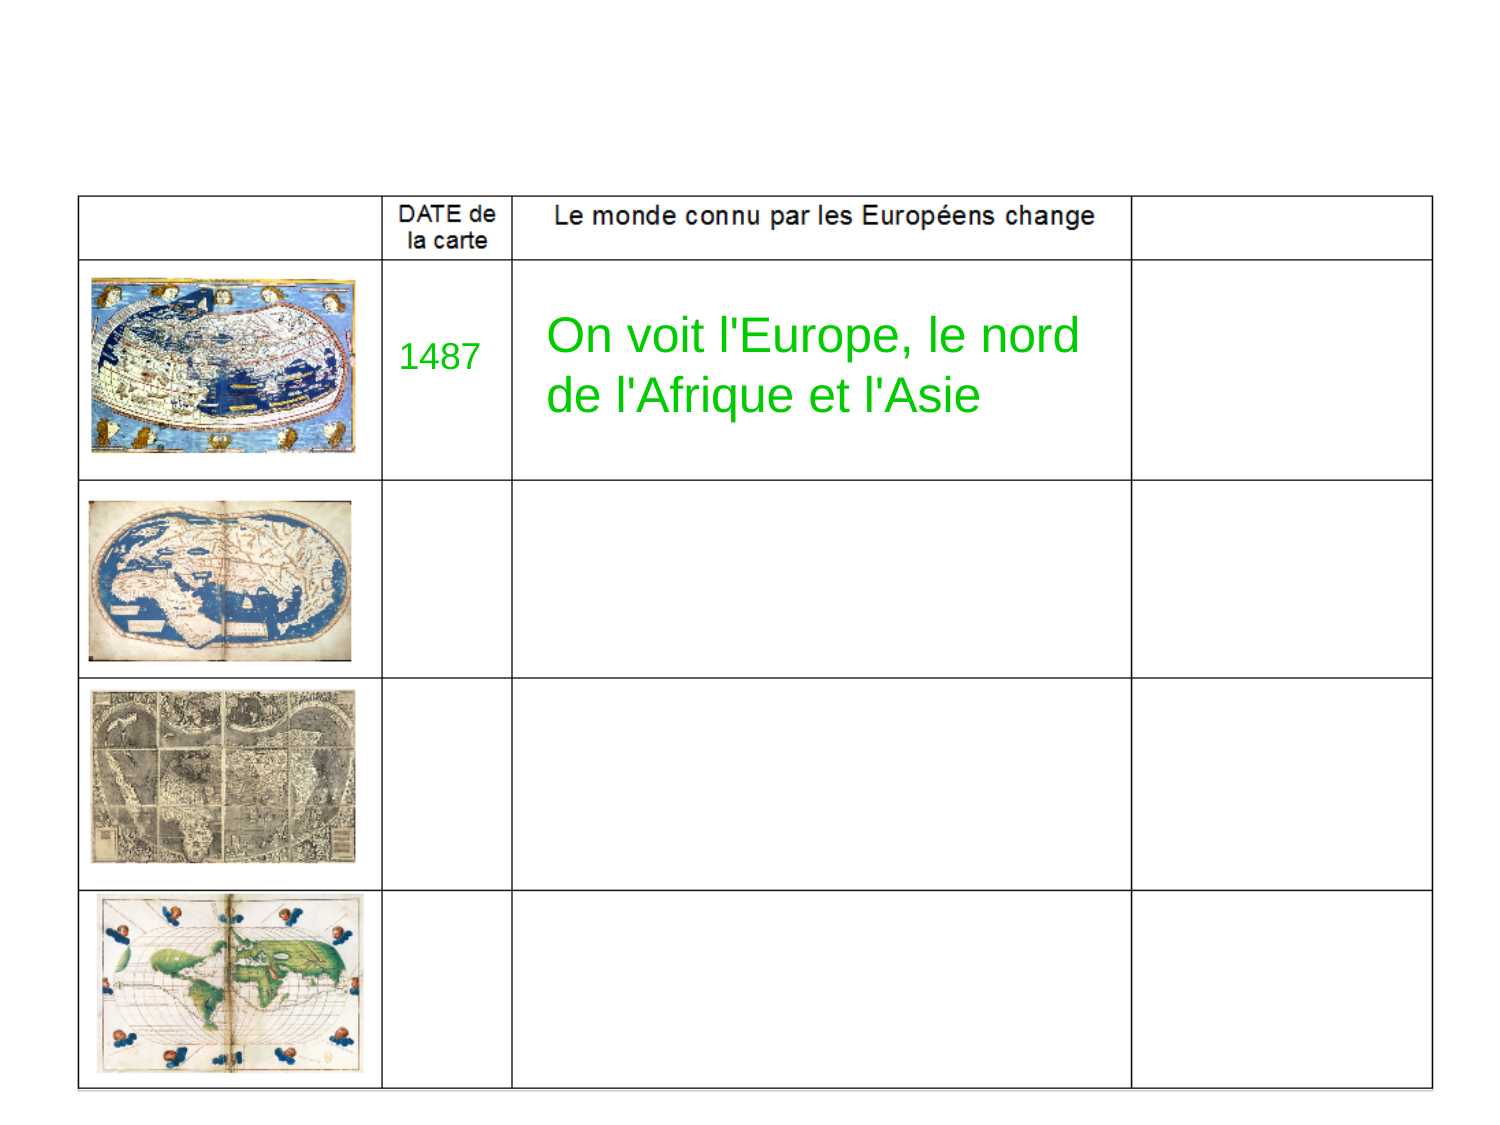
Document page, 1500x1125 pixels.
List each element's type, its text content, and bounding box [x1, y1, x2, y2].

text_box On voit l'Europe, le nord de l'Afrique et l'Asie [531, 295, 1123, 431]
text_box 1487 [383, 324, 502, 385]
picture [67, 185, 1447, 1093]
